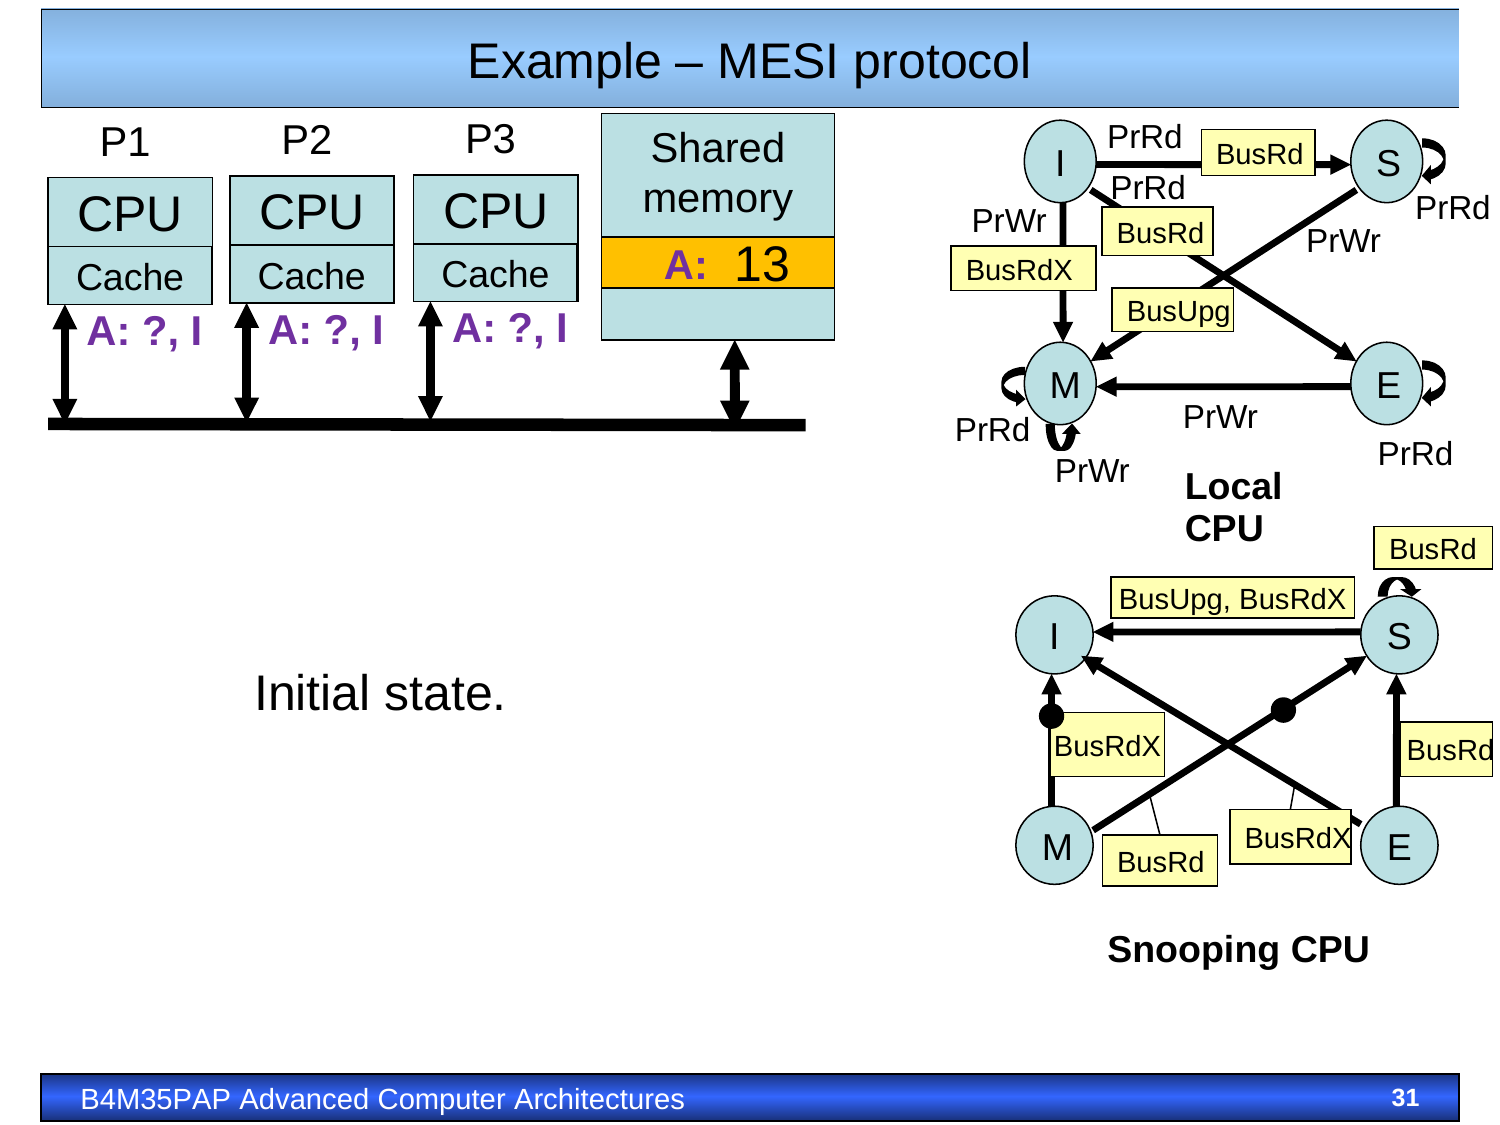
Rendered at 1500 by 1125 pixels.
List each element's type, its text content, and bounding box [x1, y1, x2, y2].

text_box CPU [229, 176, 395, 295]
text_box BusRdX [950, 246, 1097, 291]
text_box PrRd [1058, 159, 1248, 214]
text_box [1378, 577, 1420, 596]
text_box P2 [265, 108, 349, 171]
text_box Initial state. [239, 653, 742, 807]
text_box I [1024, 120, 1058, 191]
text_box Shared memory [601, 289, 835, 340]
text_box [1422, 139, 1445, 178]
text_box CPU [48, 177, 213, 296]
text_box PrRd [1359, 424, 1472, 480]
text_box PrWr [956, 191, 1062, 247]
text_box A: [638, 230, 724, 296]
text_box Snooping CPU [1092, 921, 1418, 986]
title Example – MESI protocol [41, 8, 1459, 108]
text_box BusUpg [1112, 287, 1234, 332]
text_box [1039, 704, 1064, 729]
text_box [805, 237, 835, 289]
text_box BusRd [1101, 214, 1213, 256]
text_box BusRd [1244, 129, 1315, 176]
text_box Cache [48, 246, 212, 305]
text_box A: ?, I [71, 296, 218, 362]
text_box [1271, 698, 1296, 723]
text_box Shared memory [601, 113, 835, 237]
text_box M [1015, 806, 1094, 885]
text_box Cache [413, 243, 578, 302]
text_box PrRd [1054, 108, 1244, 163]
text_box Local CPU [1170, 457, 1355, 557]
text_box PrWr [1151, 387, 1290, 488]
text_box BusRd [1102, 834, 1218, 886]
text_box E [1350, 342, 1423, 424]
text_box 13 [705, 223, 805, 299]
text_box M [1024, 342, 1097, 425]
text_box BusRd [1400, 722, 1493, 777]
text_box BusRdX [1229, 809, 1351, 864]
text_box A: ?, I [253, 295, 399, 361]
text_box [1046, 424, 1079, 451]
text_box P3 [449, 108, 532, 170]
text_box I [1015, 595, 1094, 674]
text_box BusRdX [1050, 712, 1165, 777]
text_box A: ?, I [437, 293, 583, 359]
text_box PrWr [1291, 211, 1423, 312]
text_box E [1360, 806, 1439, 885]
text_box PrRd [933, 400, 1046, 456]
text_box PrWr [950, 441, 1170, 542]
text_box BusRd [1373, 526, 1493, 570]
text_box CPU [413, 174, 578, 243]
text_box P1 [83, 108, 167, 172]
text_box S [1360, 595, 1439, 674]
text_box S [1350, 120, 1423, 203]
text_box [1002, 367, 1025, 400]
text_box [601, 237, 638, 289]
text_box Cache [229, 245, 394, 303]
text_box BusUpg, BusRdX [1110, 577, 1355, 618]
text_box [1422, 361, 1445, 405]
text_box PrRd [1400, 178, 1500, 234]
